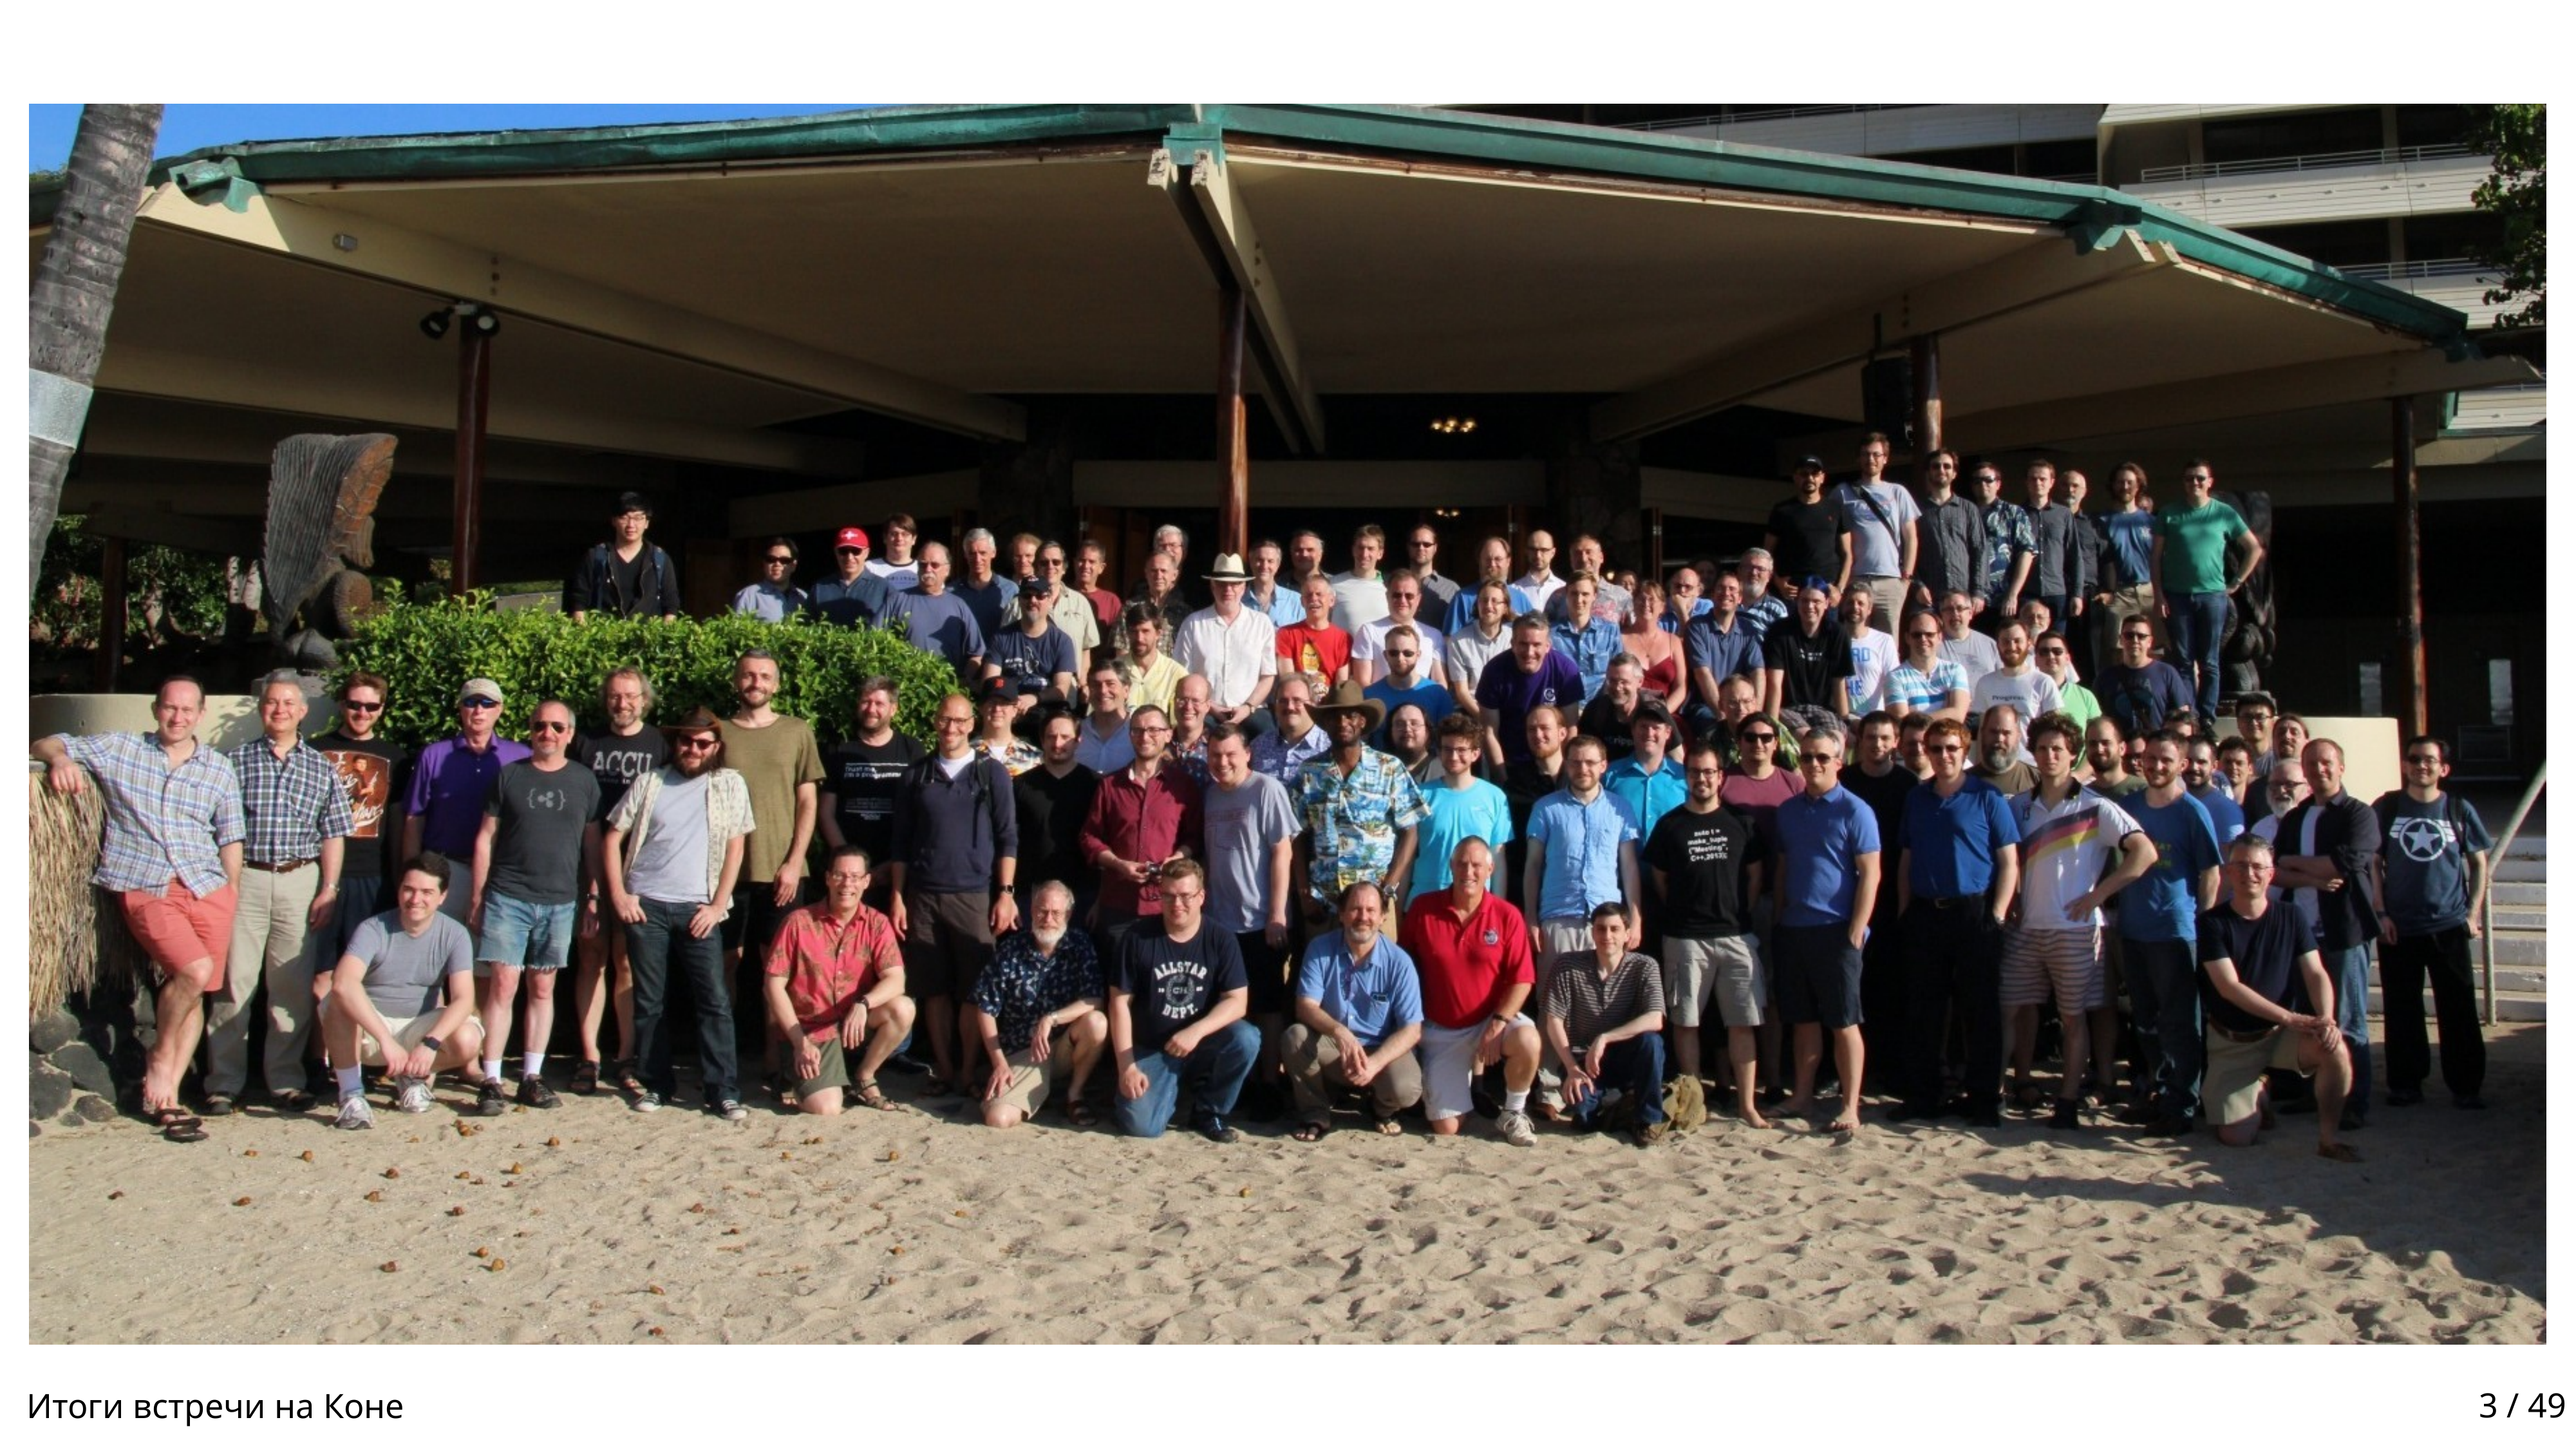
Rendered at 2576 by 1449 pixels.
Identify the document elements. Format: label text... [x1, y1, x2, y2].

list Итоги встречи на Коне [17, 1376, 1114, 1431]
list <number> / 49 [1479, 1376, 2576, 1431]
picture [29, 104, 2546, 1345]
